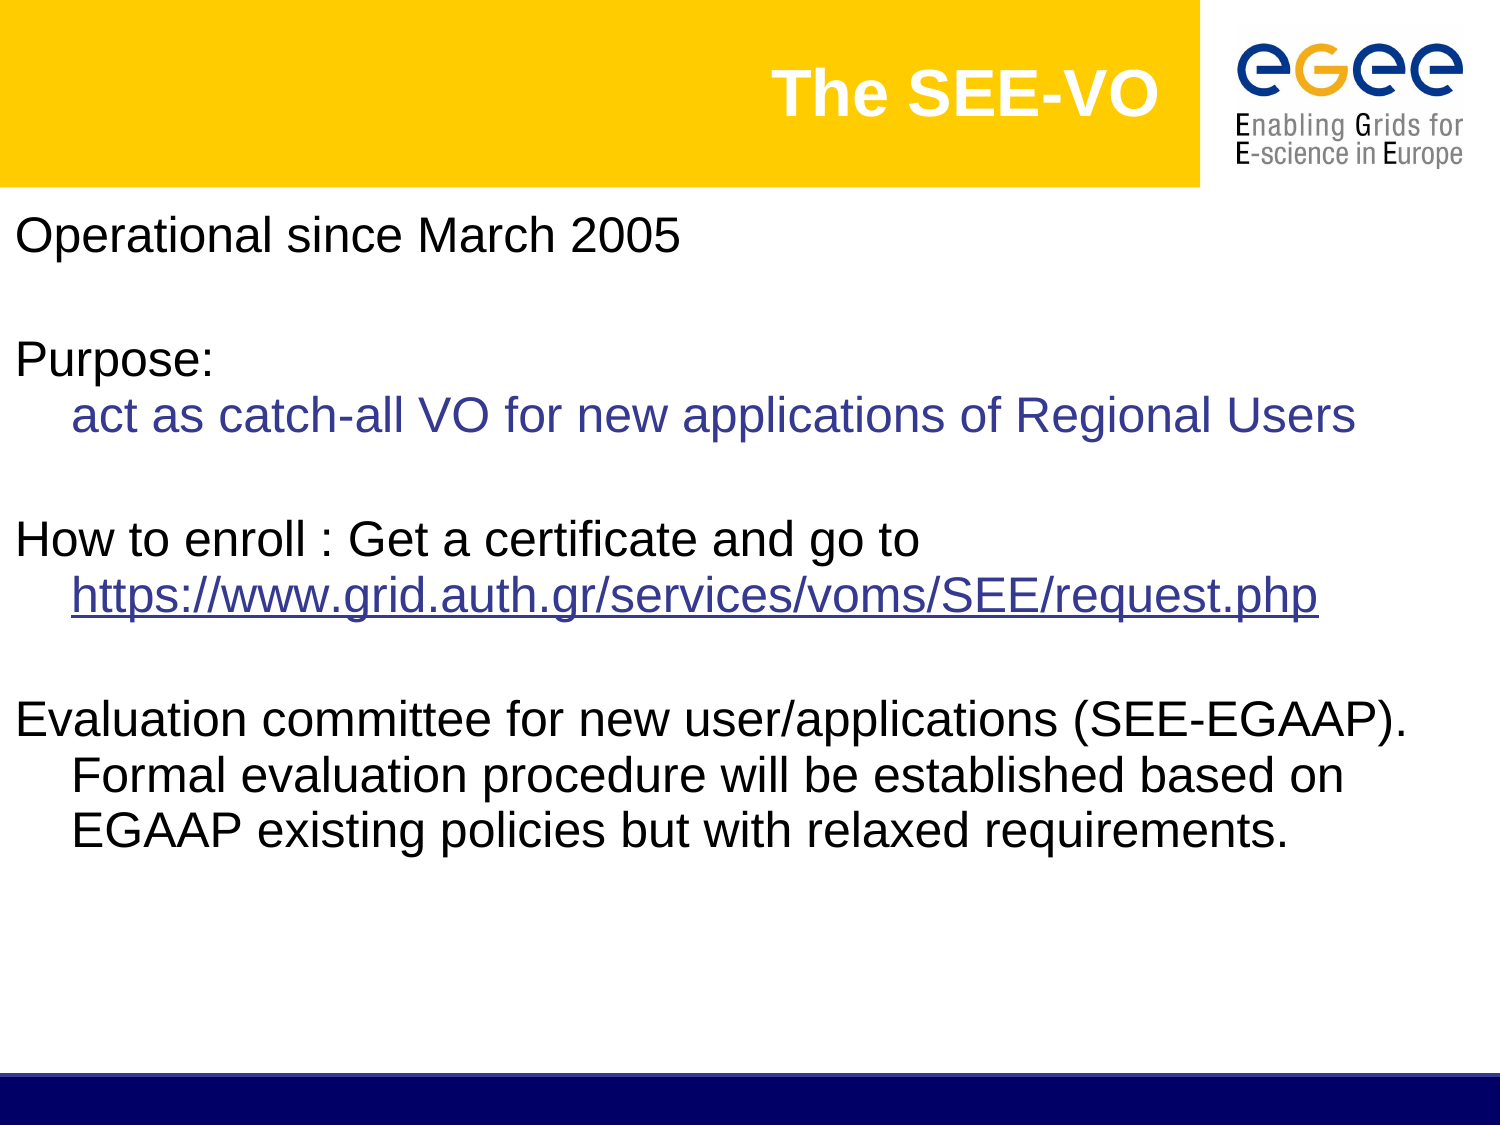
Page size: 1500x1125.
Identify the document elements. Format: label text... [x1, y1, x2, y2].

title The SEE-VO [12, 37, 1175, 150]
list Operational since March 2005 Purpose: act as catch-all VO for new applications of Regional Users How to enroll : Get a certificate and go to https://www.grid.auth.gr/services/voms/SEE/request.php Evaluation committee for new user/applications (SEE-EGAAP). Formal evaluation procedure will be established based on EGAAP existing policies but with relaxed requirements. [0, 200, 1500, 1039]
picture [1237, 24, 1463, 169]
